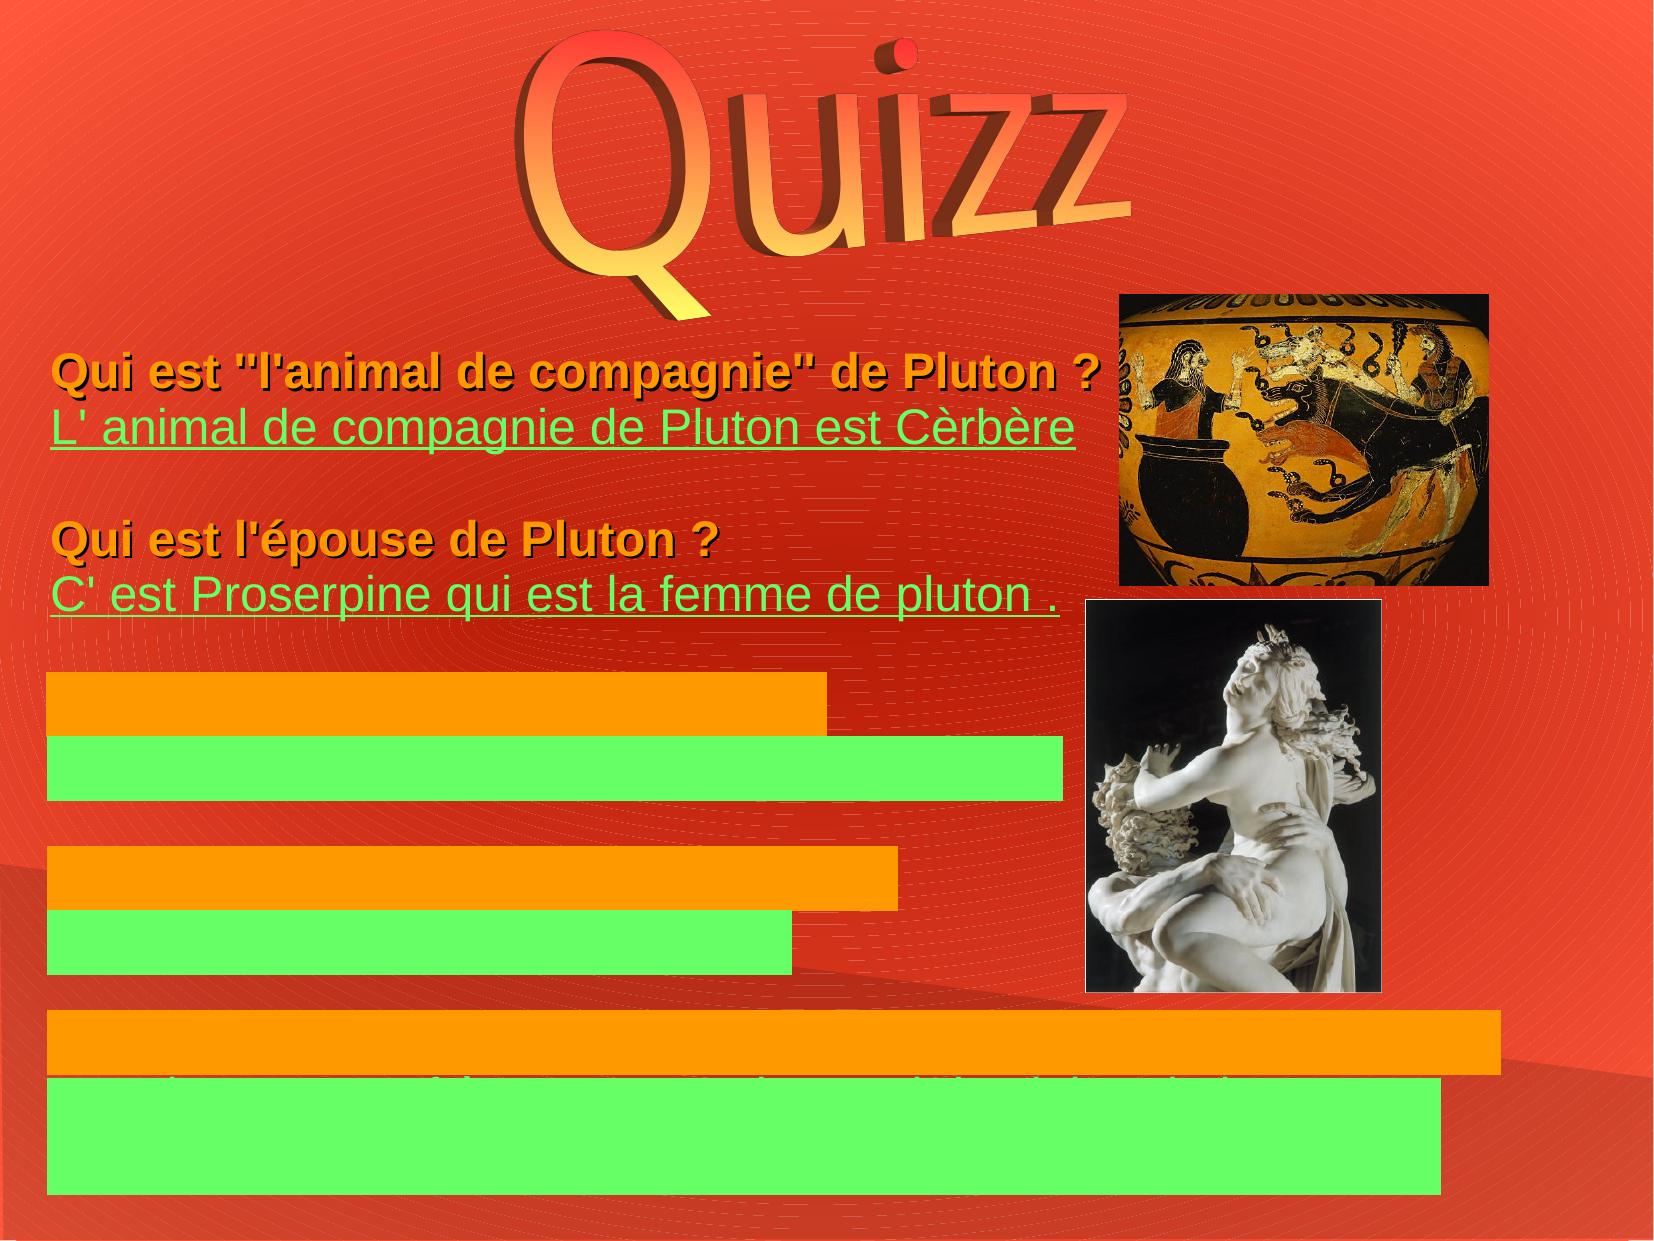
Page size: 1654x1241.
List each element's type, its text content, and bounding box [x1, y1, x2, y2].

text_box [47, 1078, 1441, 1195]
title [663, 72, 1571, 278]
title [82, 72, 627, 278]
text_box [46, 672, 1063, 801]
picture [1119, 294, 1489, 586]
text_box [47, 1010, 1501, 1075]
picture [1085, 599, 1382, 993]
title [552, 72, 671, 250]
text_box [47, 846, 898, 975]
text_box Qui est ''l'animal de compagnie'' de Pluton ? L' animal de compagnie de Pluton est Cèrbère Qui est l'épouse de Pluton ? C' est Proserpine qui est la femme de pluton . Qui sont les parents de Pluton ? Les parents de Pluton sont Saturne et Rhéa . Comment est appelé Pluton en grec ? Pluton est appelé Hadès en grec. Qui sont ses deux autres frères qui sont rois d'un royaume ? Ses deux autres frères sont Jupiter : roi du ciel et de la terre et Neptune : roi des mers et des océans . [35, 336, 1630, 1195]
